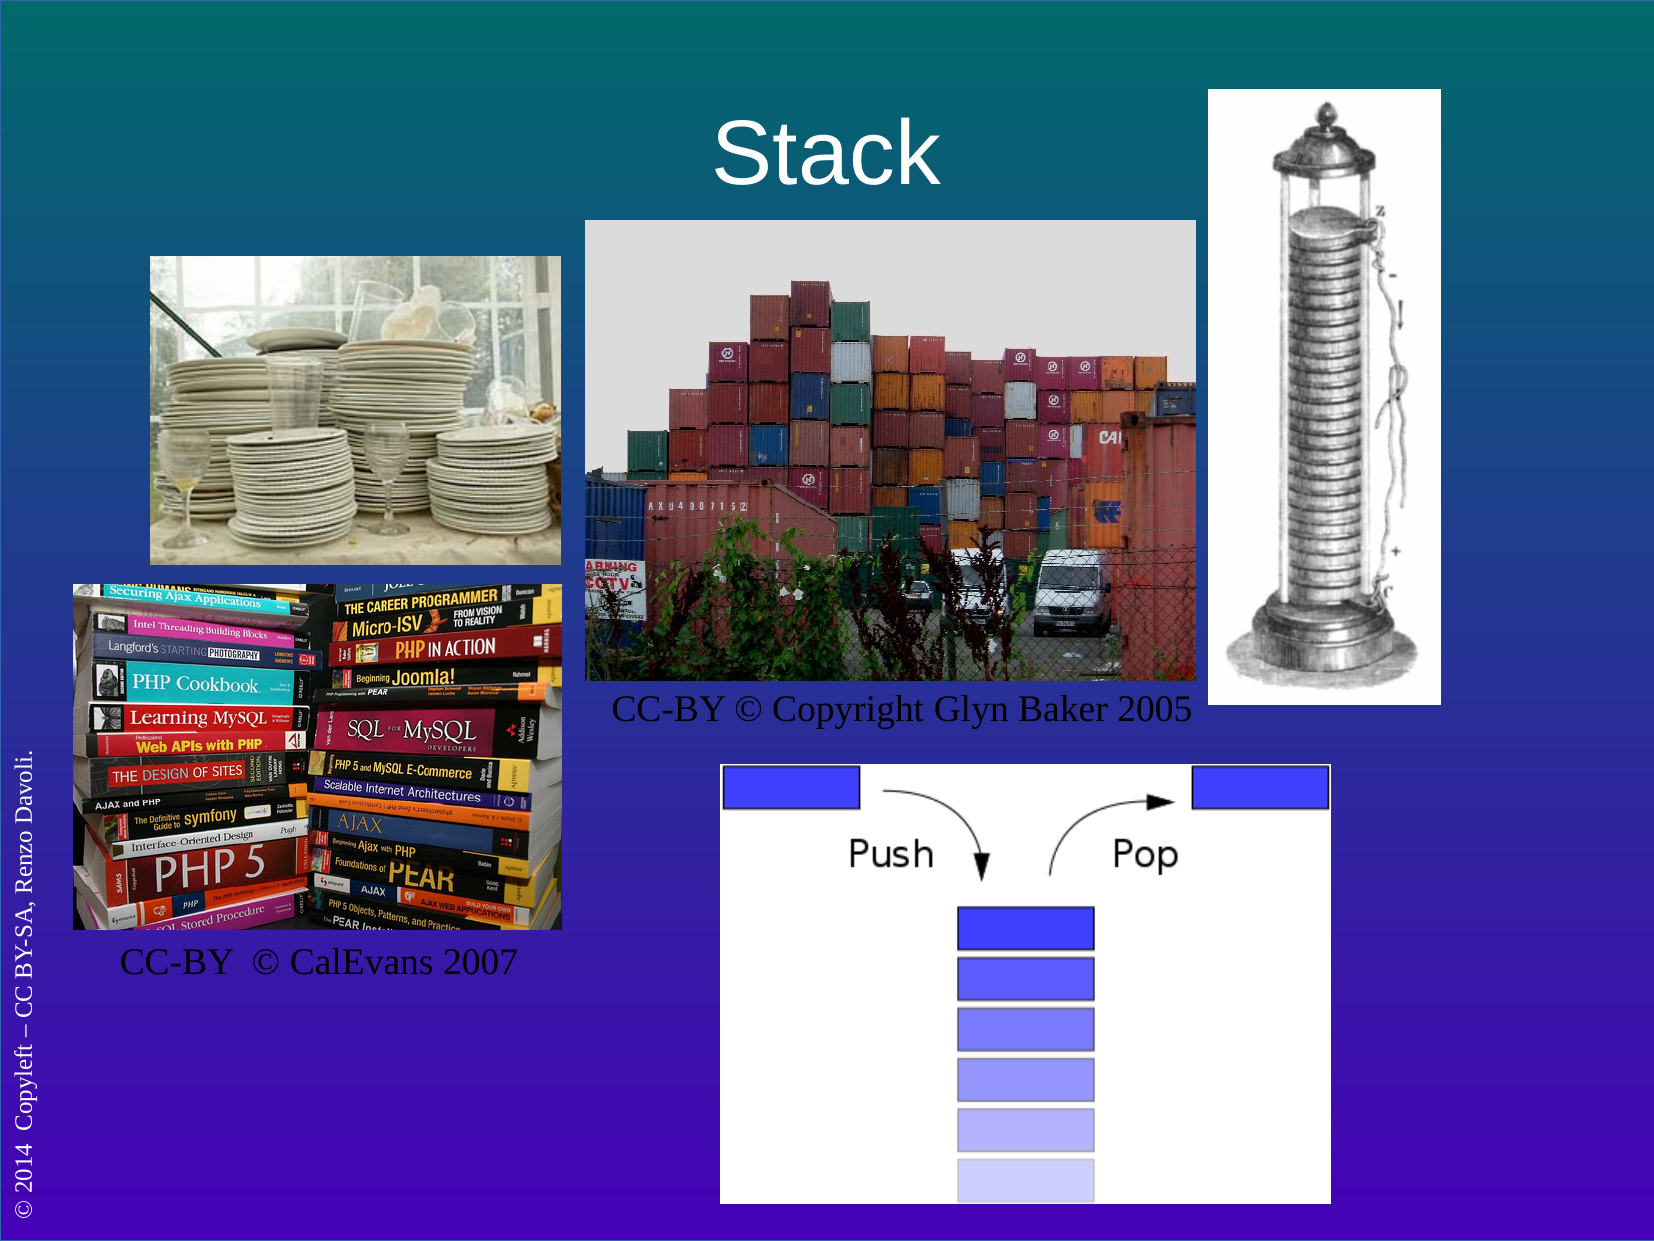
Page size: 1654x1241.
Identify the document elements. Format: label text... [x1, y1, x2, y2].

picture [73, 584, 562, 931]
picture [720, 764, 1331, 1205]
picture [1208, 89, 1441, 706]
text_box CC-BY © Copyright Glyn Baker 2005 [596, 680, 1209, 737]
picture [585, 220, 1196, 681]
title Stack [82, 49, 1571, 257]
text_box CC-BY © CalEvans 2007 [105, 933, 534, 991]
picture [150, 256, 561, 565]
